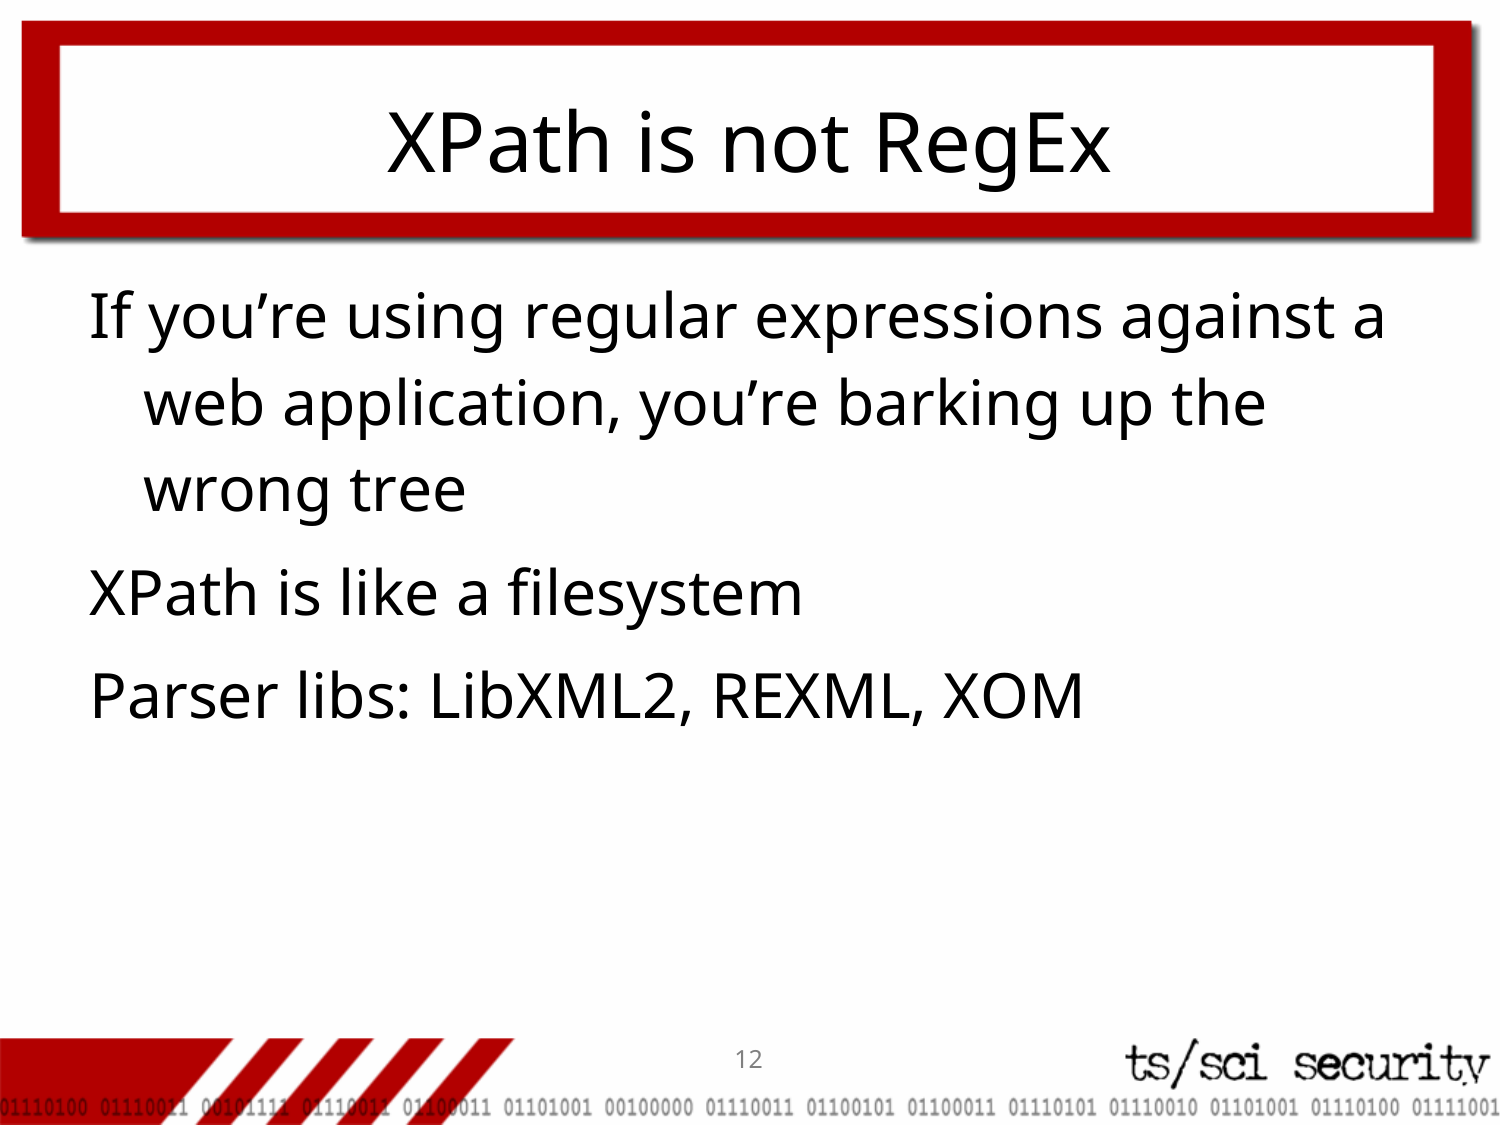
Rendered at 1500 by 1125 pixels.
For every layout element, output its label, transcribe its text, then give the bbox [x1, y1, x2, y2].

picture [0, 0, 1500, 1125]
list If you’re using regular expressions against a web application, you’re barking up the wrong tree XPath is like a filesystem Parser libs: LibXML2, REXML, XOM [75, 262, 1426, 1006]
title XPath is not RegEx [75, 45, 1426, 233]
